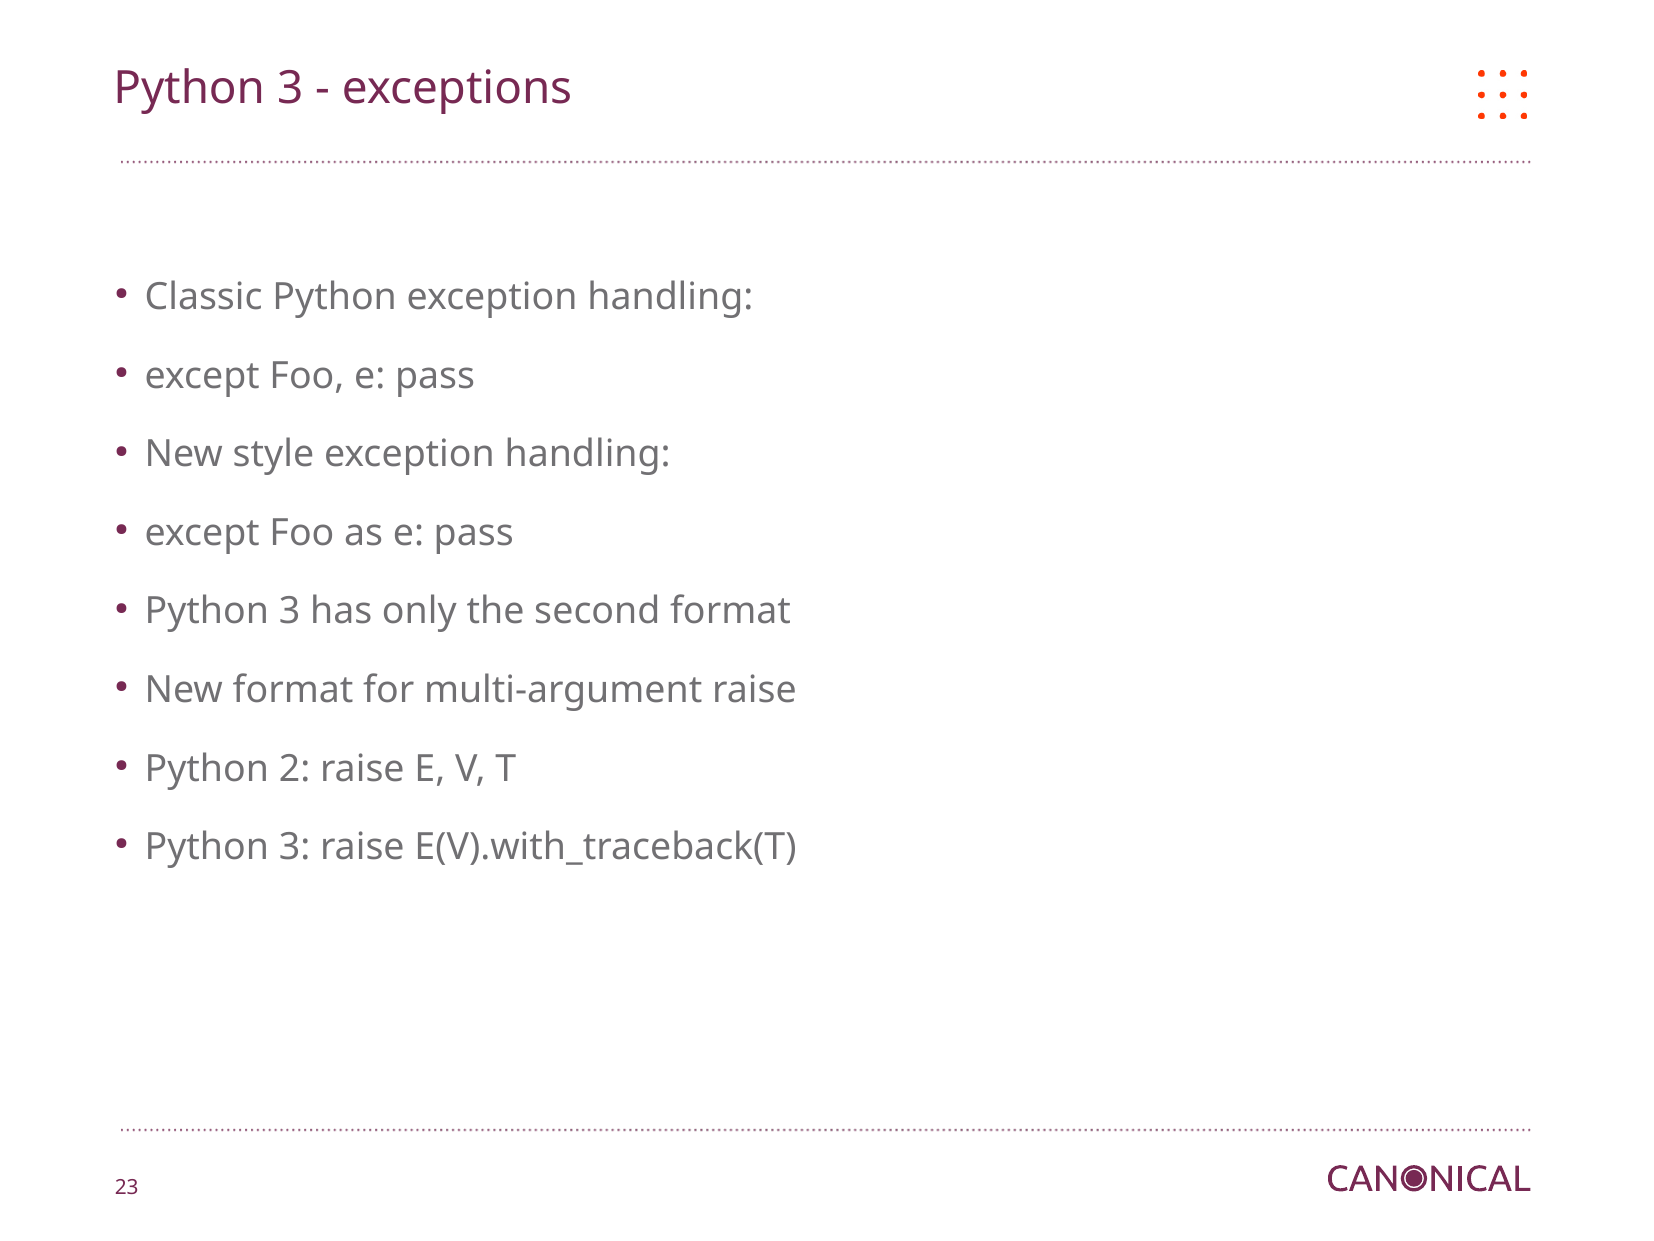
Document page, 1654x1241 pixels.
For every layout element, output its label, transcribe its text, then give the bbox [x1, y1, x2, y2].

picture [1478, 70, 1527, 119]
picture [111, 159, 1533, 166]
title Python 3 - exceptions [113, 64, 1382, 107]
list Classic Python exception handling: except Foo, e: pass New style exception handling: except Foo as e: pass Python 3 has only the second format New format for multi-argument raise Python 2: raise E, V, T Python 3: raise E(V).with_traceback(T) [115, 256, 1540, 977]
picture [111, 1127, 1533, 1134]
